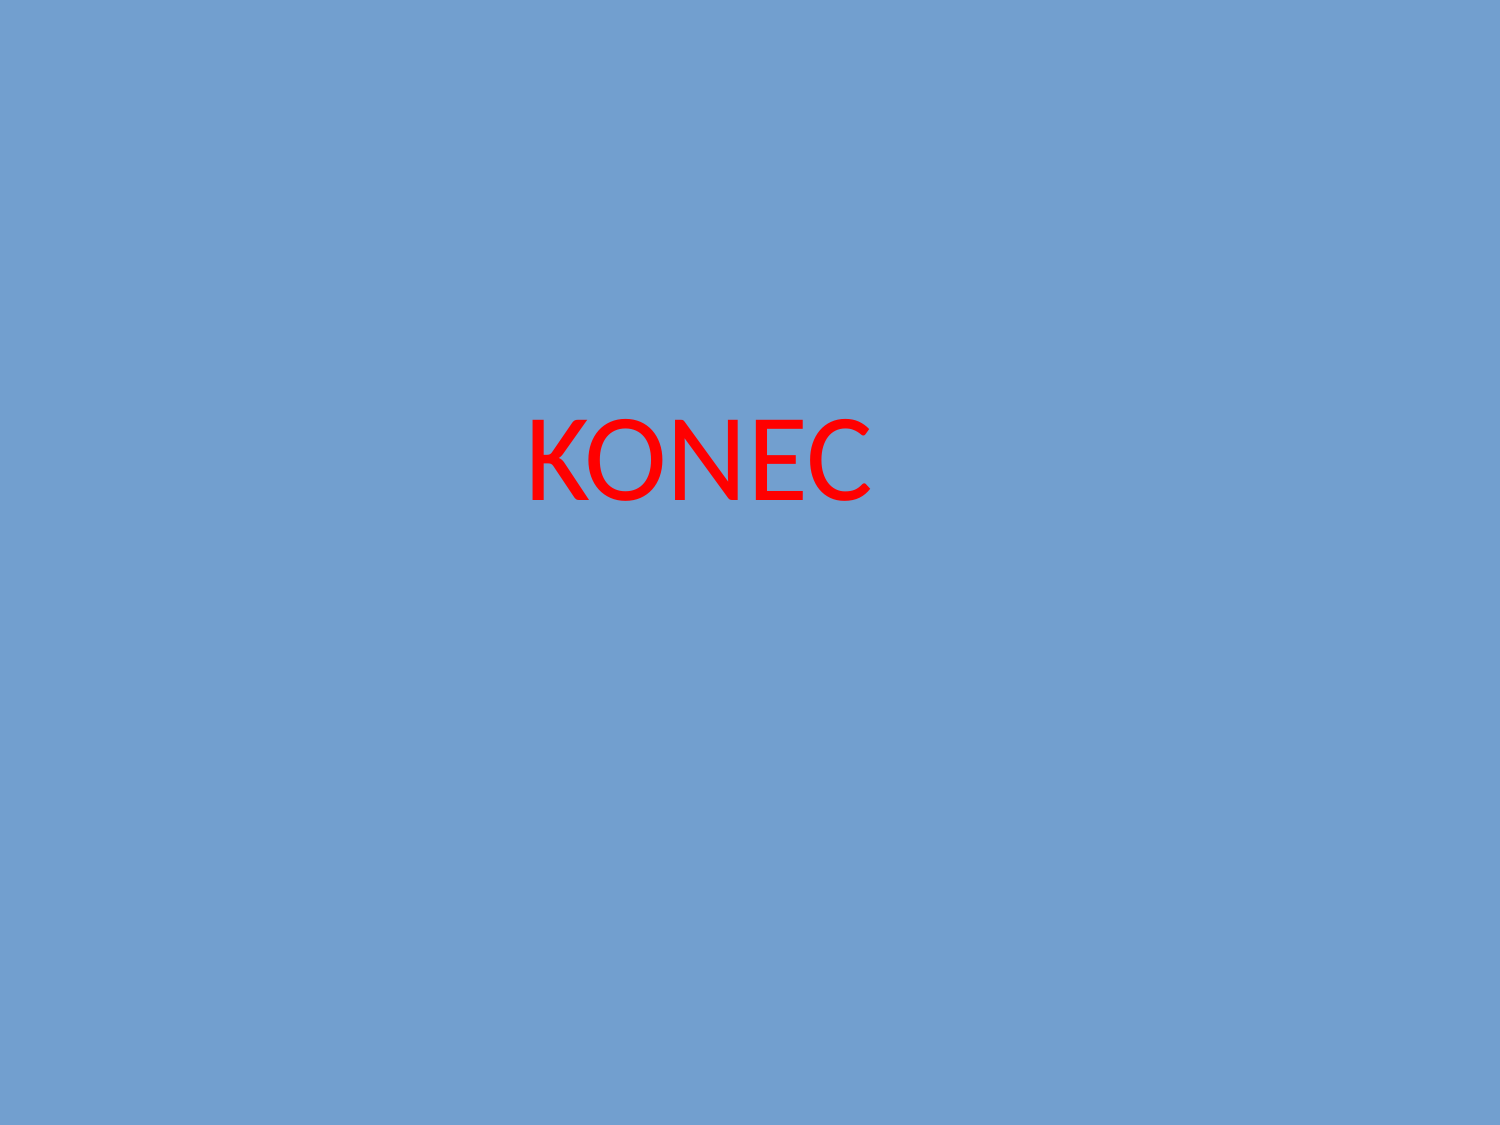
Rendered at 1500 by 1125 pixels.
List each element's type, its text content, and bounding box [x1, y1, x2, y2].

list KONEC [75, 262, 1425, 1005]
